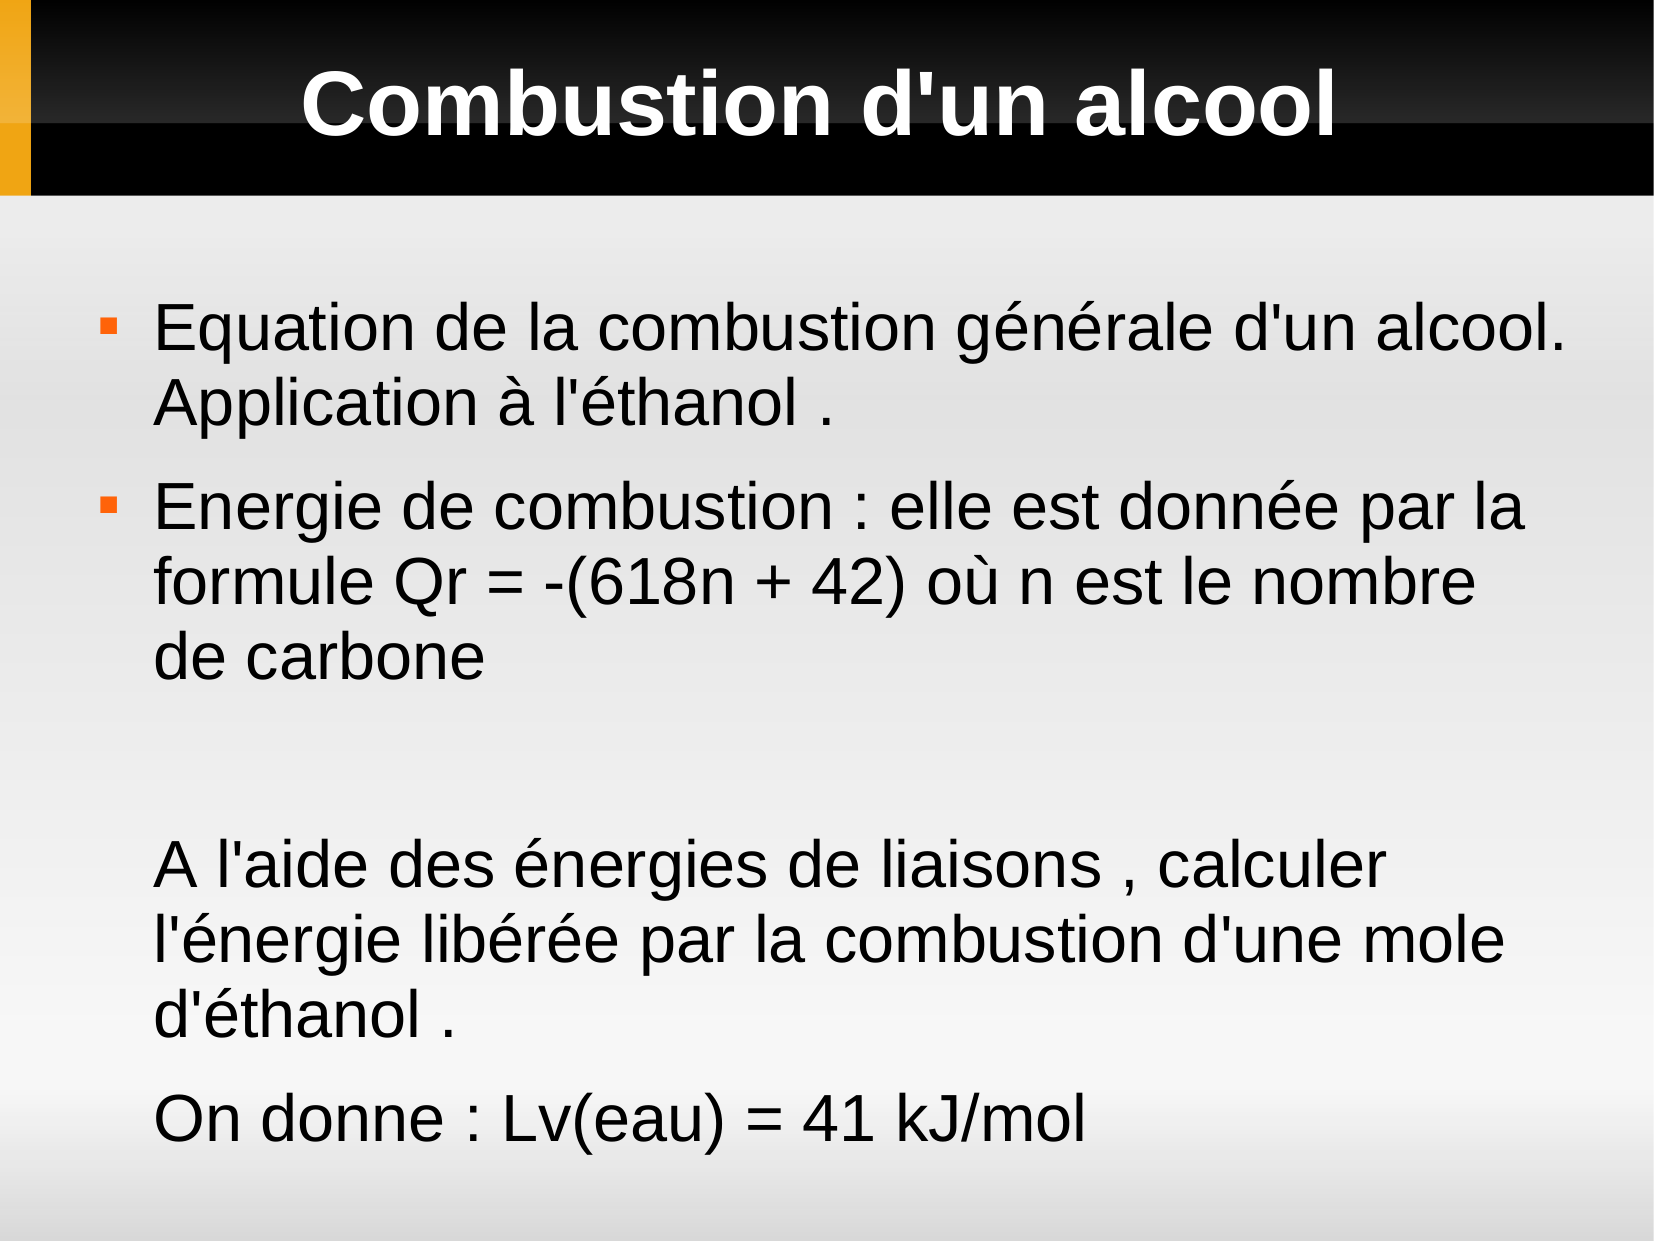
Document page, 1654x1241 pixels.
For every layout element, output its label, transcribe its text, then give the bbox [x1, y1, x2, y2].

picture [0, 0, 1654, 1241]
title Combustion d'un alcool [76, 0, 1565, 208]
list Equation de la combustion générale d'un alcool. Application à l'éthanol . Energie de combustion : elle est donnée par la formule Qr = -(618n + 42) où n est le nombre de carbone A l'aide des énergies de liaisons , calculer l'énergie libérée par la combustion d'une mole d'éthanol . On donne : Lv(eau) = 41 kJ/mol [82, 290, 1571, 1241]
